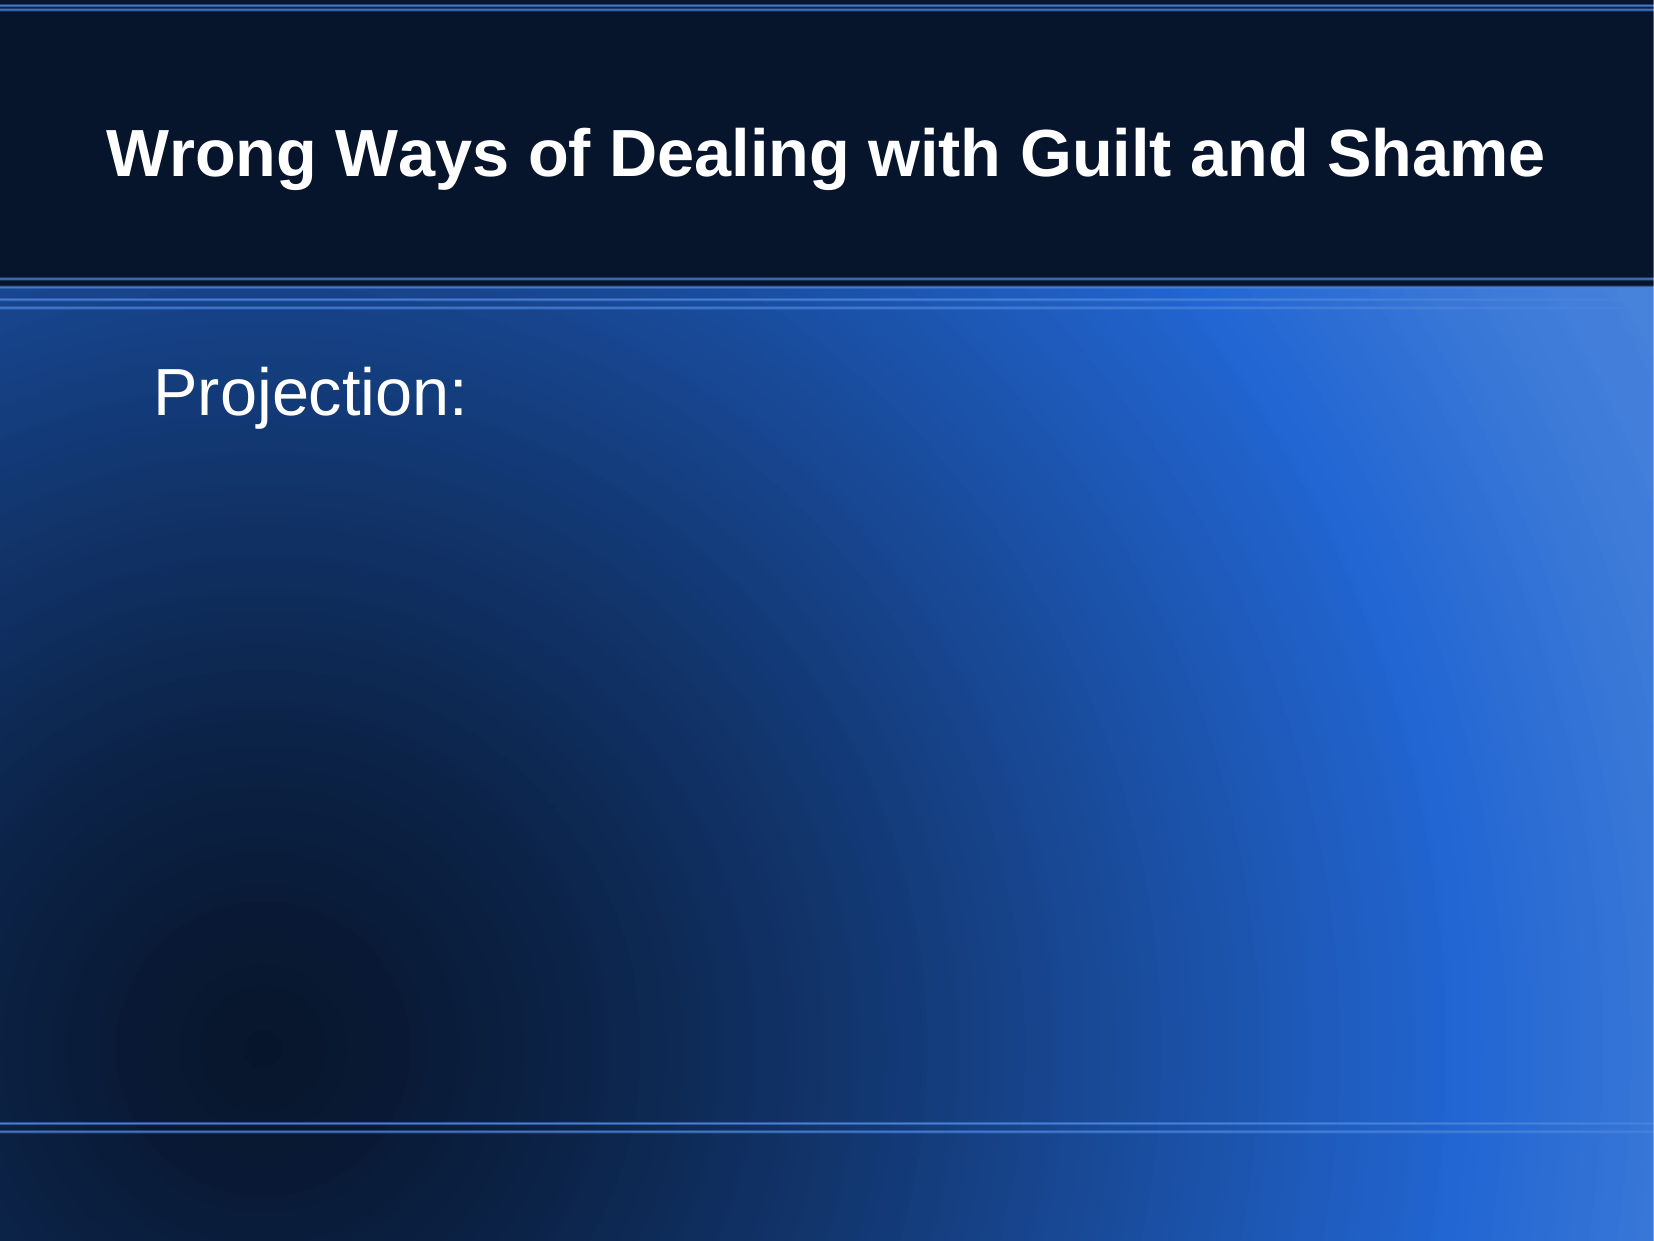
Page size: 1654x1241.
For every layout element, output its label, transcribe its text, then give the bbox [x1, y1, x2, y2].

picture [0, 0, 1654, 1241]
list Projection: [82, 355, 1571, 1058]
title Wrong Ways of Dealing with Guilt and Shame [82, 49, 1571, 257]
